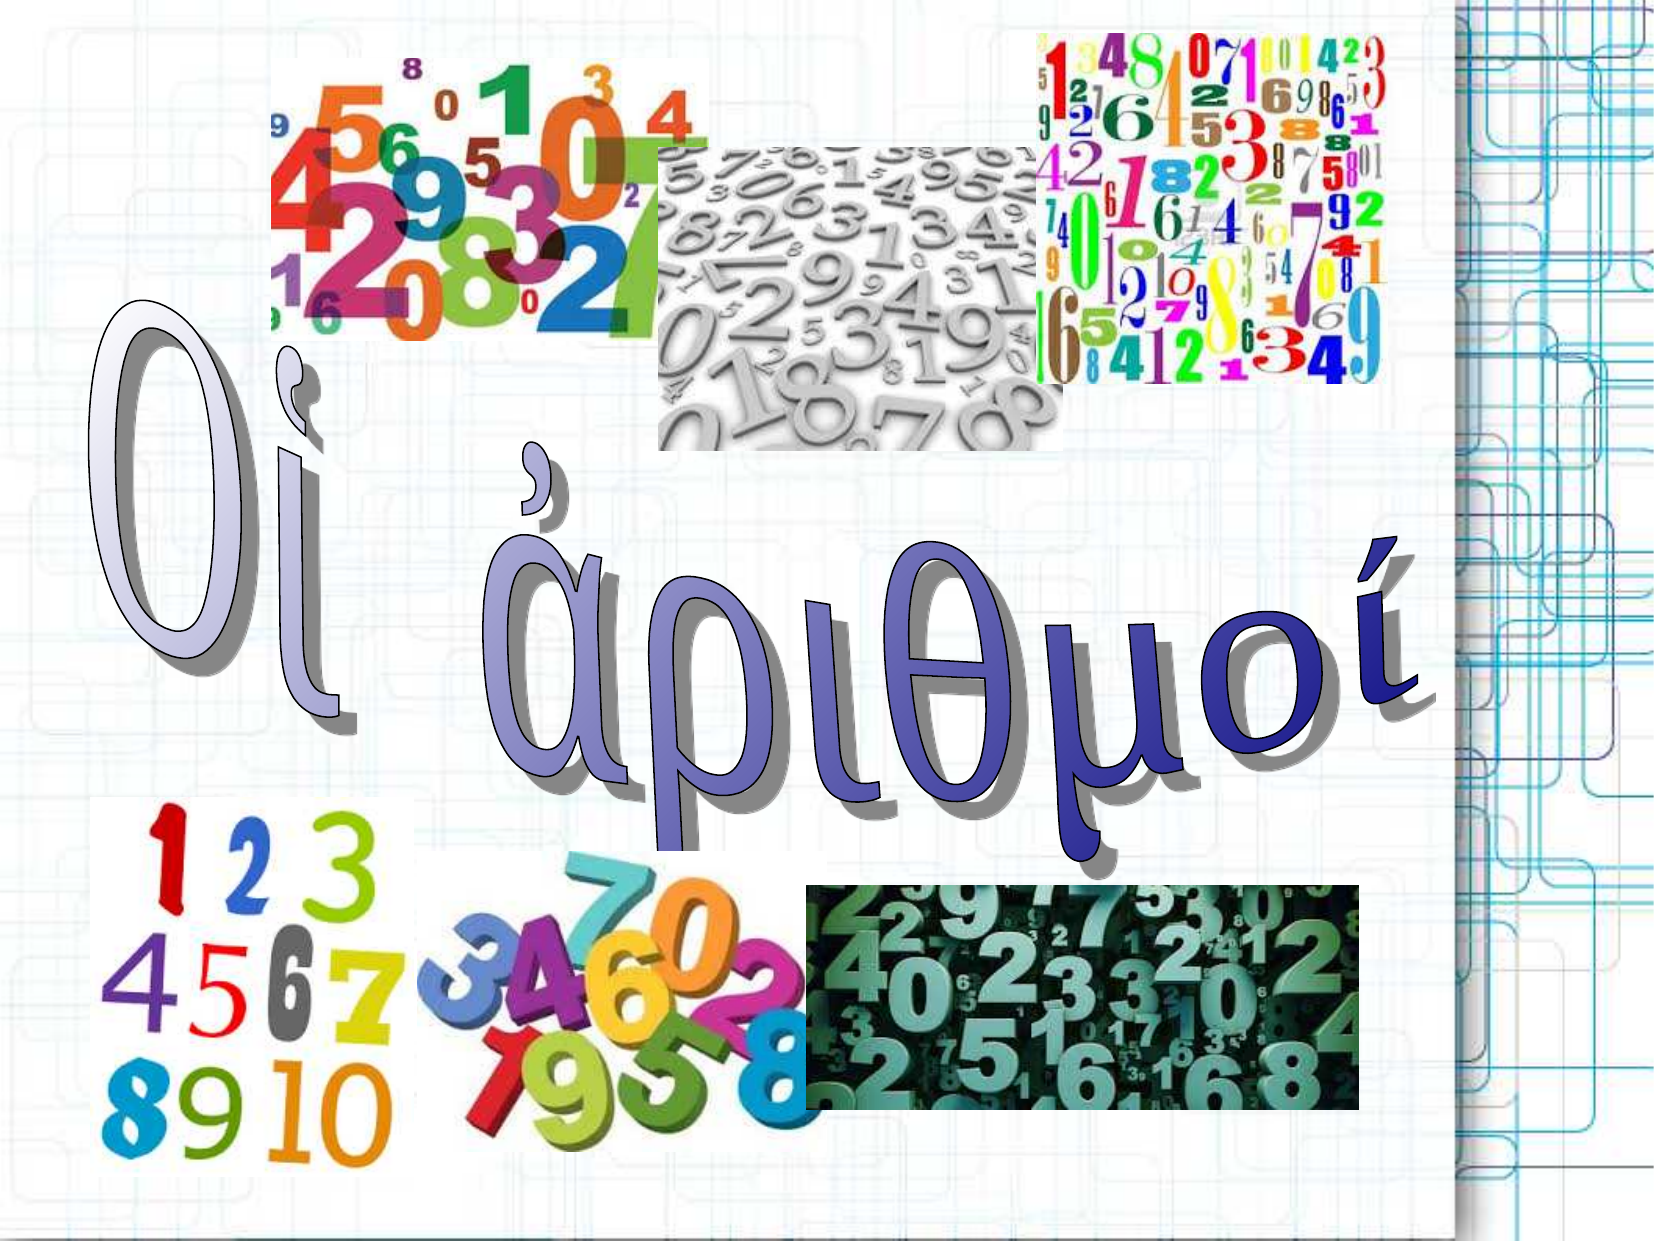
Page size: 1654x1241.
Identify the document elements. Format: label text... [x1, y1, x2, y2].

text_box Οἱ ἀριθμοί [1358, 536, 1397, 582]
text_box Οἱ ἀριθμοί [482, 534, 628, 784]
text_box Οἱ ἀριθμοί [1201, 611, 1323, 754]
text_box Οἱ ἀριθμοί [884, 541, 1011, 802]
text_box Οἱ ἀριθμοί [276, 346, 306, 436]
text_box Οἱ ἀριθμοί [278, 446, 339, 718]
text_box Οἱ ἀριθμοί [521, 442, 551, 516]
text_box Οἱ ἀριθμοί [805, 600, 880, 803]
text_box Οἱ ἀριθμοί [1357, 591, 1418, 704]
text_box Οἱ ἀριθμοί [1045, 623, 1183, 862]
text_box Οἱ ἀριθμοί [88, 300, 242, 659]
picture [0, 0, 1654, 1241]
text_box Οἱ ἀριθμοί [648, 576, 773, 851]
